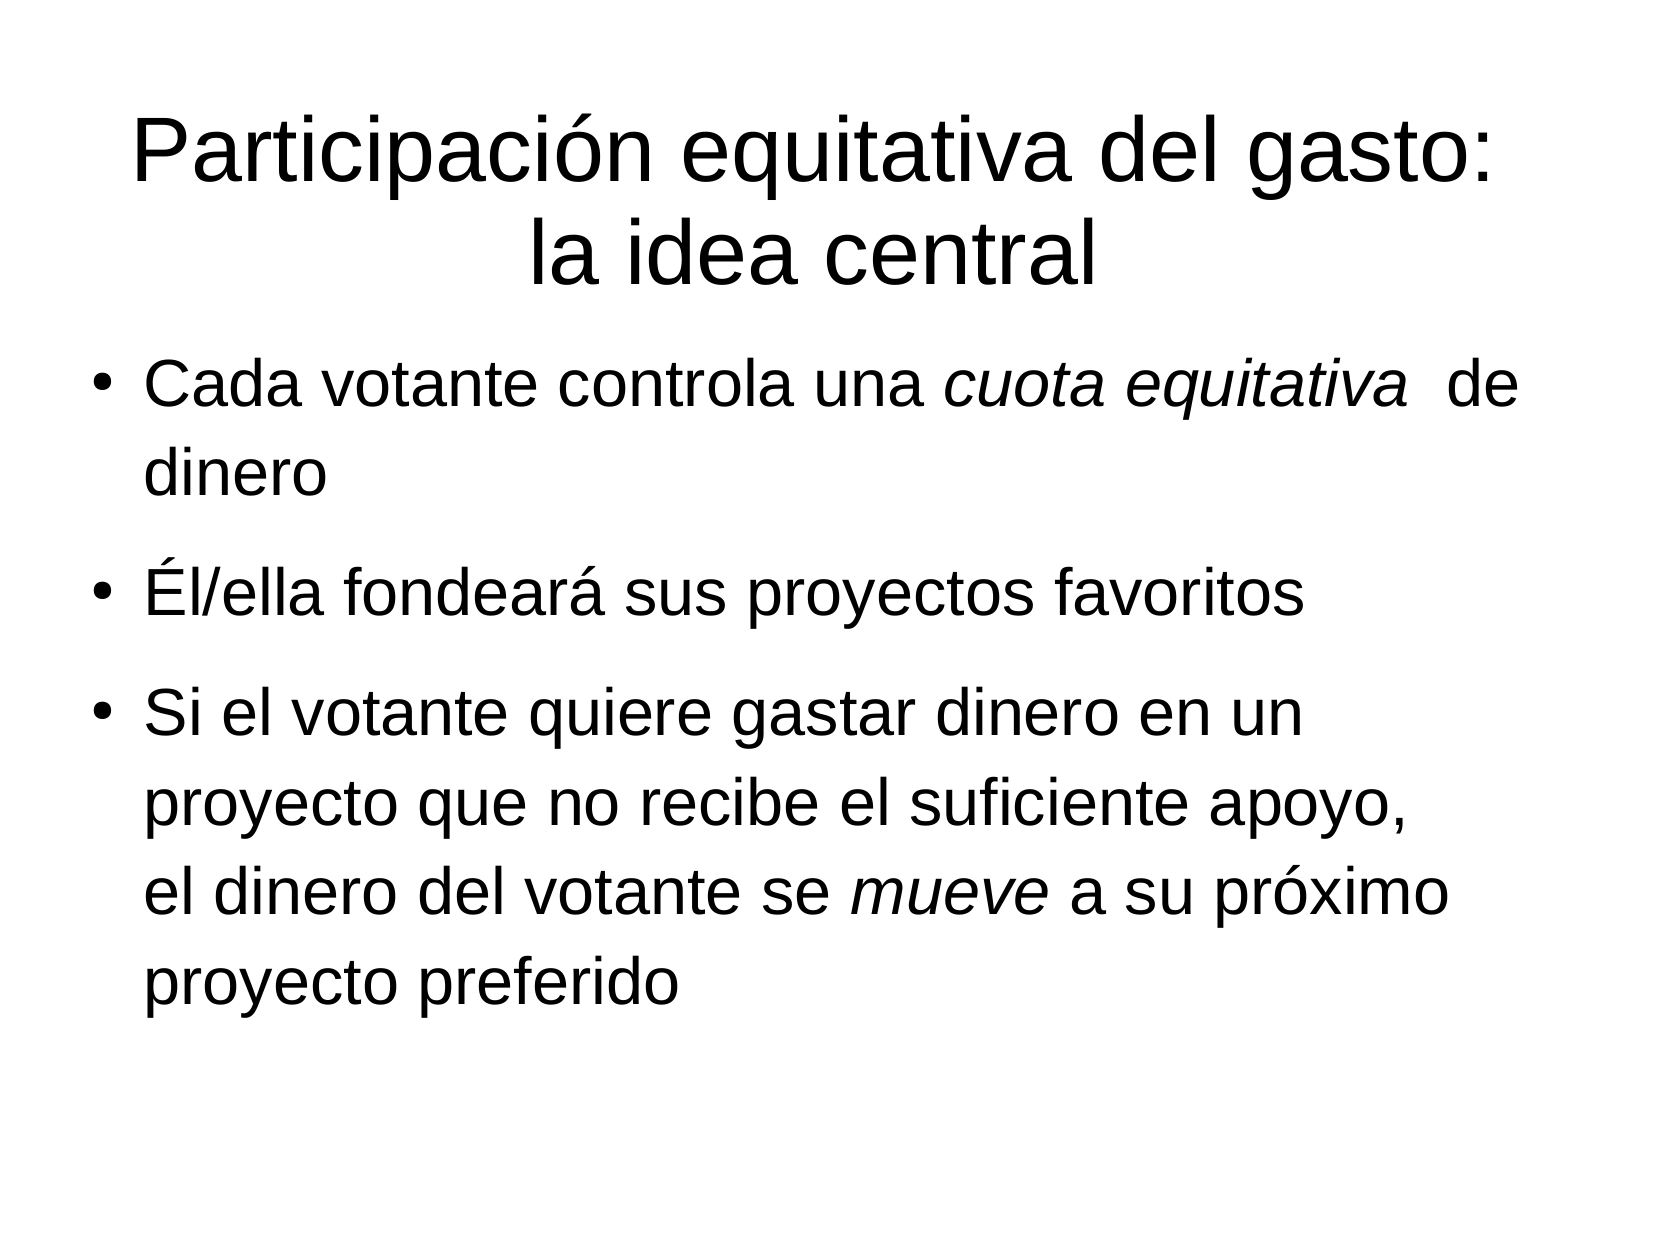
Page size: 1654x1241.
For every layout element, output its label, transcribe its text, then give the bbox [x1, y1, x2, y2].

list Cada votante controla una cuota equitativa de dinero Él/ella fondeará sus proyectos favoritos Si el votante quiere gastar dinero en un proyecto que no recibe el suficiente apoyo, el dinero del votante se mueve a su próximo proyecto preferido [72, 345, 1562, 1165]
title Participación equitativa del gasto: la idea central [0, 97, 1654, 306]
